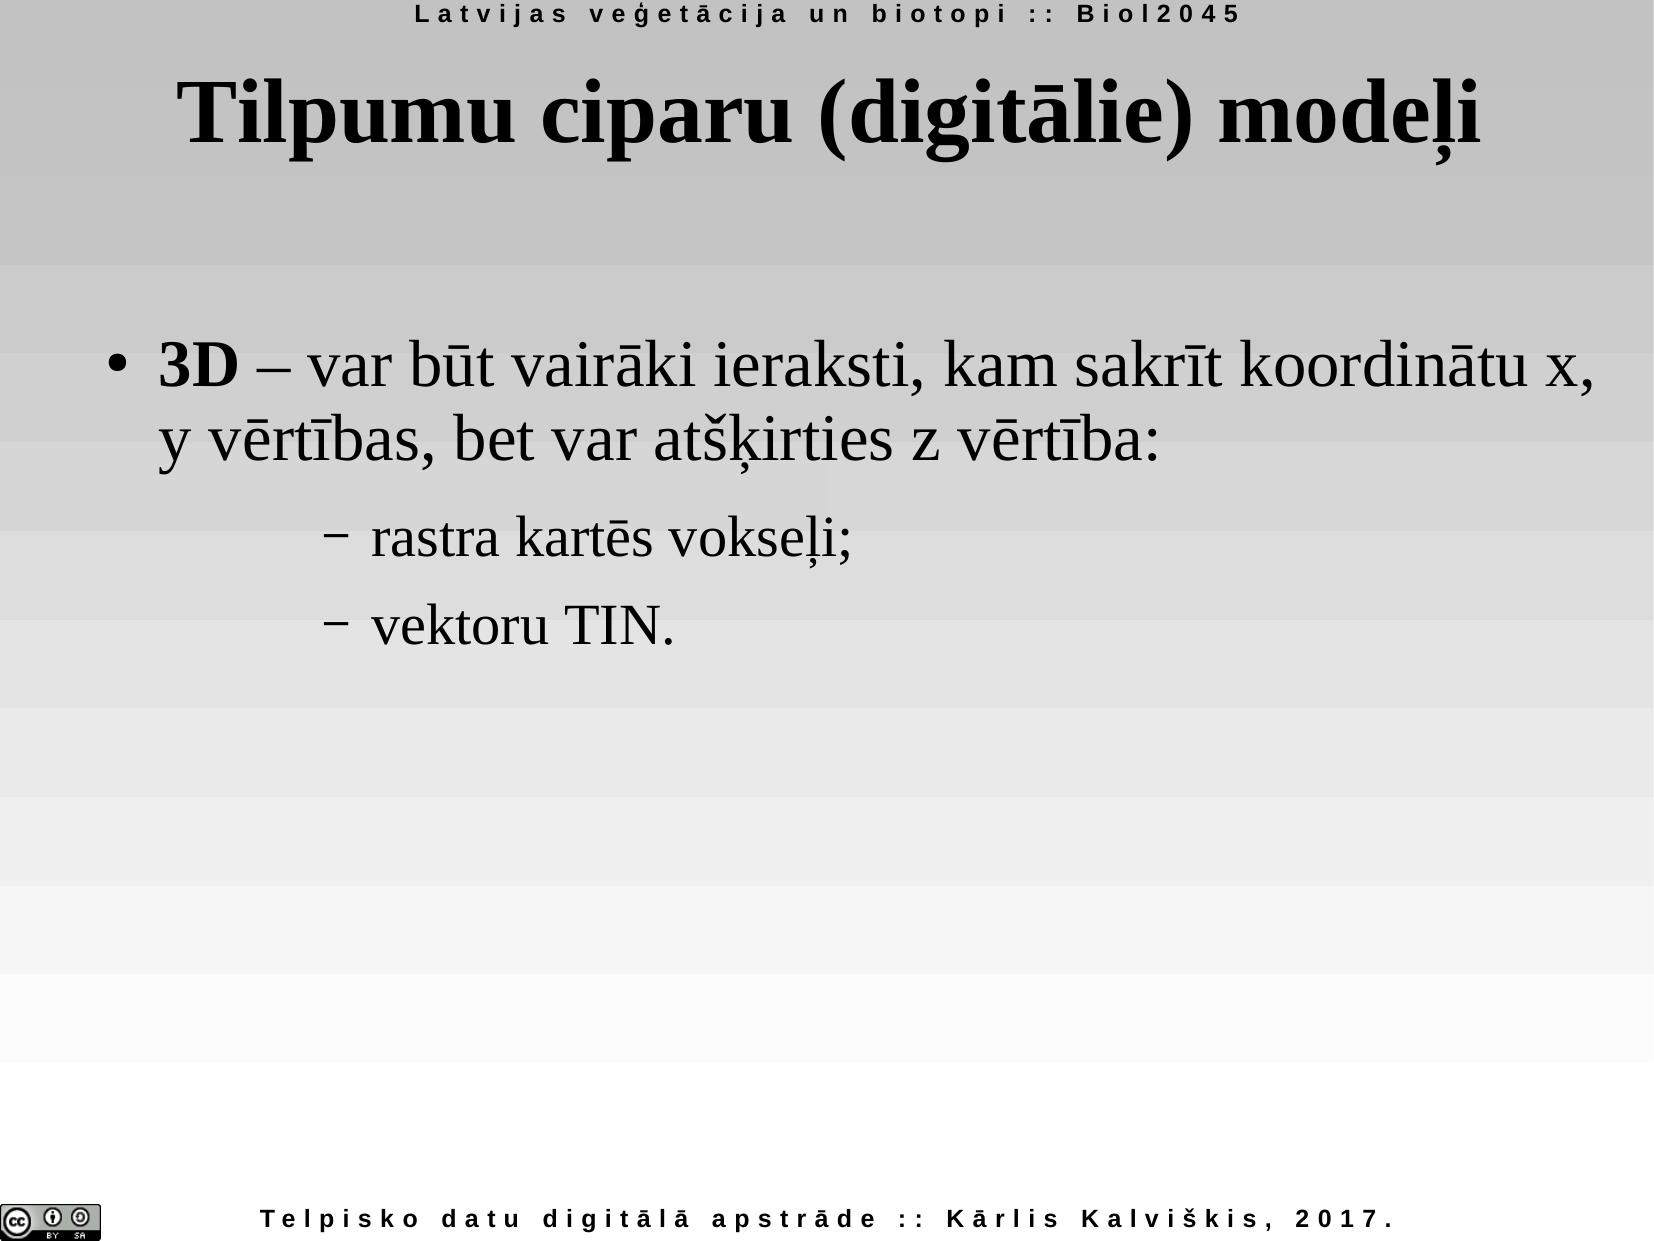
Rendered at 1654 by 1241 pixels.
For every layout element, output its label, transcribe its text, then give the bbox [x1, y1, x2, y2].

list 3D – var būt vairāki ieraksti, kam sakrīt koordinātu x, y vērtības, bet var atšķirties z vērtība: rastra kartēs vokseļi; vektoru TIN. [87, 327, 1602, 1172]
picture [0, 0, 1654, 1241]
title Tilpumu ciparu (digitālie) modeļi [34, 61, 1626, 296]
